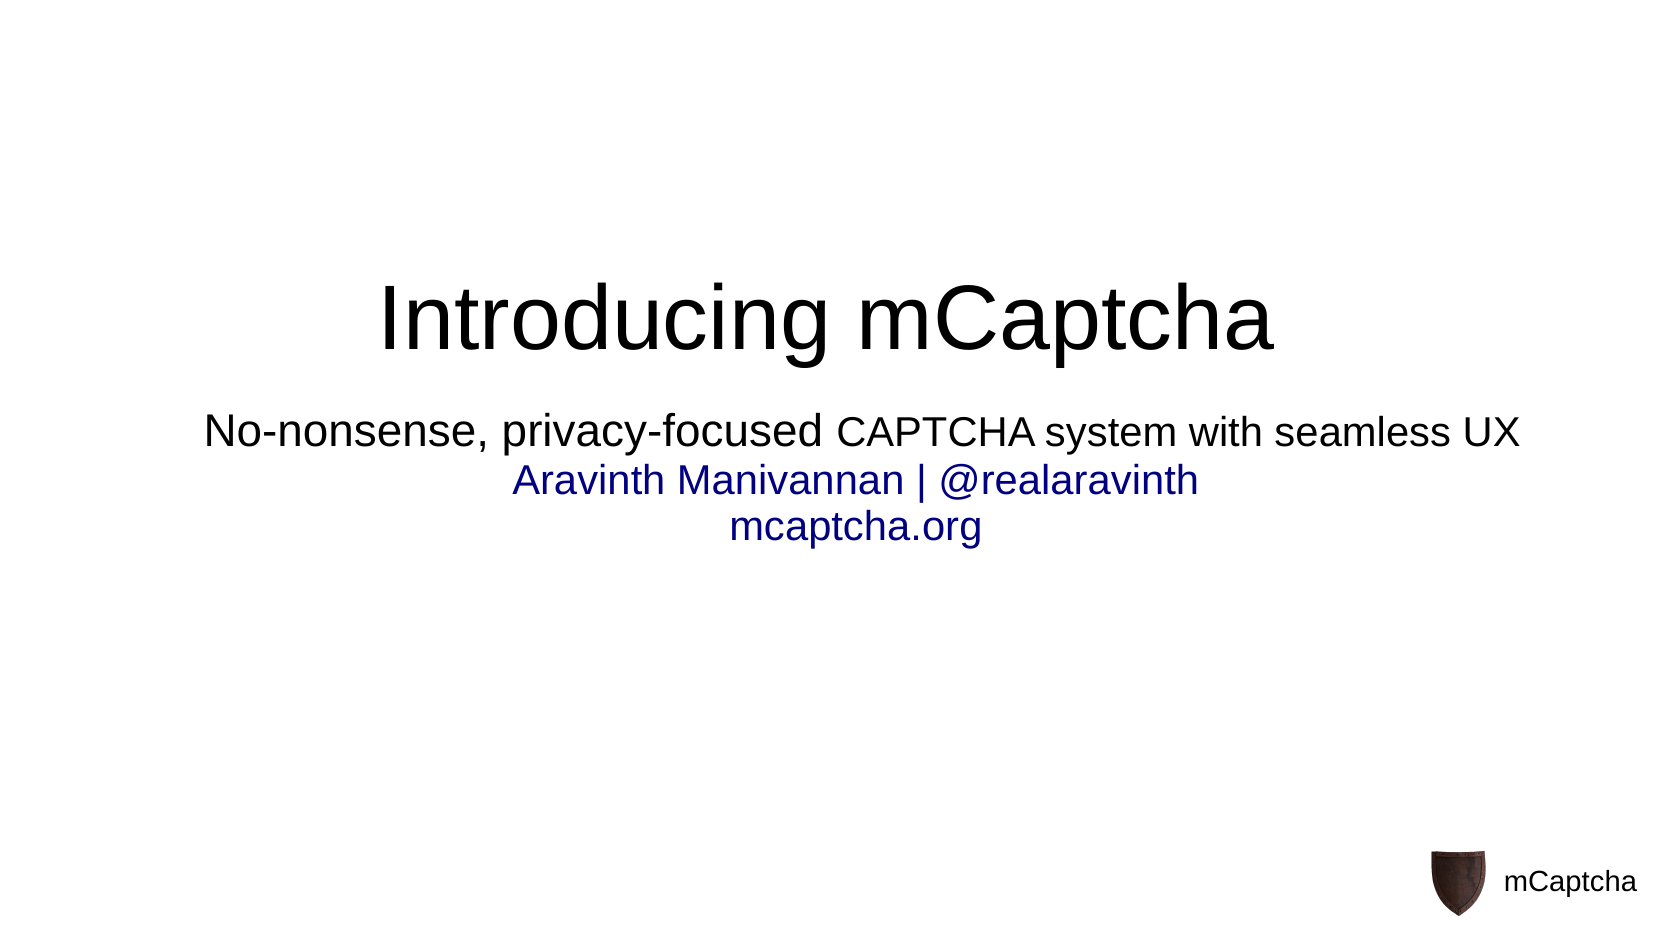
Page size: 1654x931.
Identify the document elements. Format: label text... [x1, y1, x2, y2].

picture [1425, 846, 1493, 918]
title Introducing mCaptcha [82, 239, 1571, 396]
subtitle No-nonsense, privacy-focused CAPTCHA system with seamless UX Aravinth Manivannan | @realaravinth mcaptcha.org [174, 381, 1538, 620]
text_box mCaptcha [1489, 857, 1654, 906]
